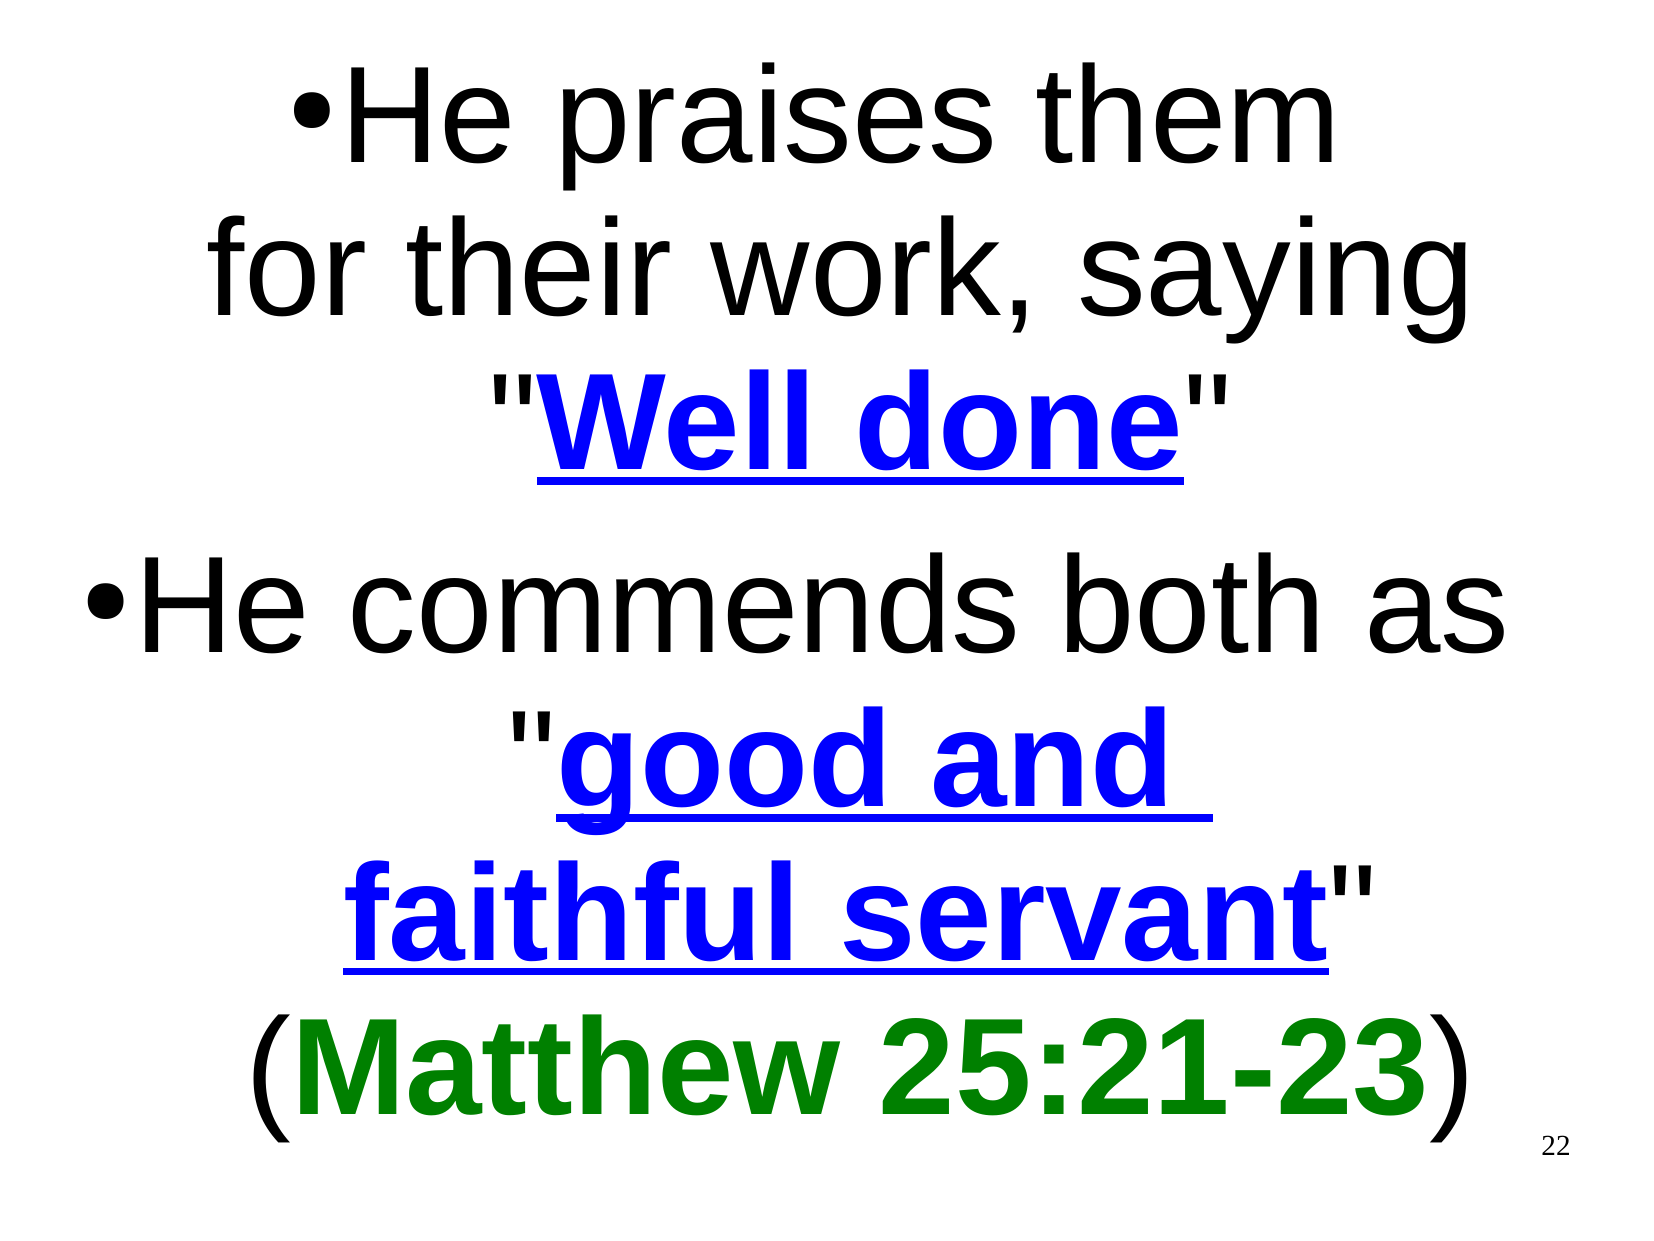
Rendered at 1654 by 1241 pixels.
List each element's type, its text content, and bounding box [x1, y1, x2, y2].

list He praises them for their work, saying "Well done" He commends both as "good and faithful servant" (Matthew 25:21-23) [37, 37, 1613, 1201]
